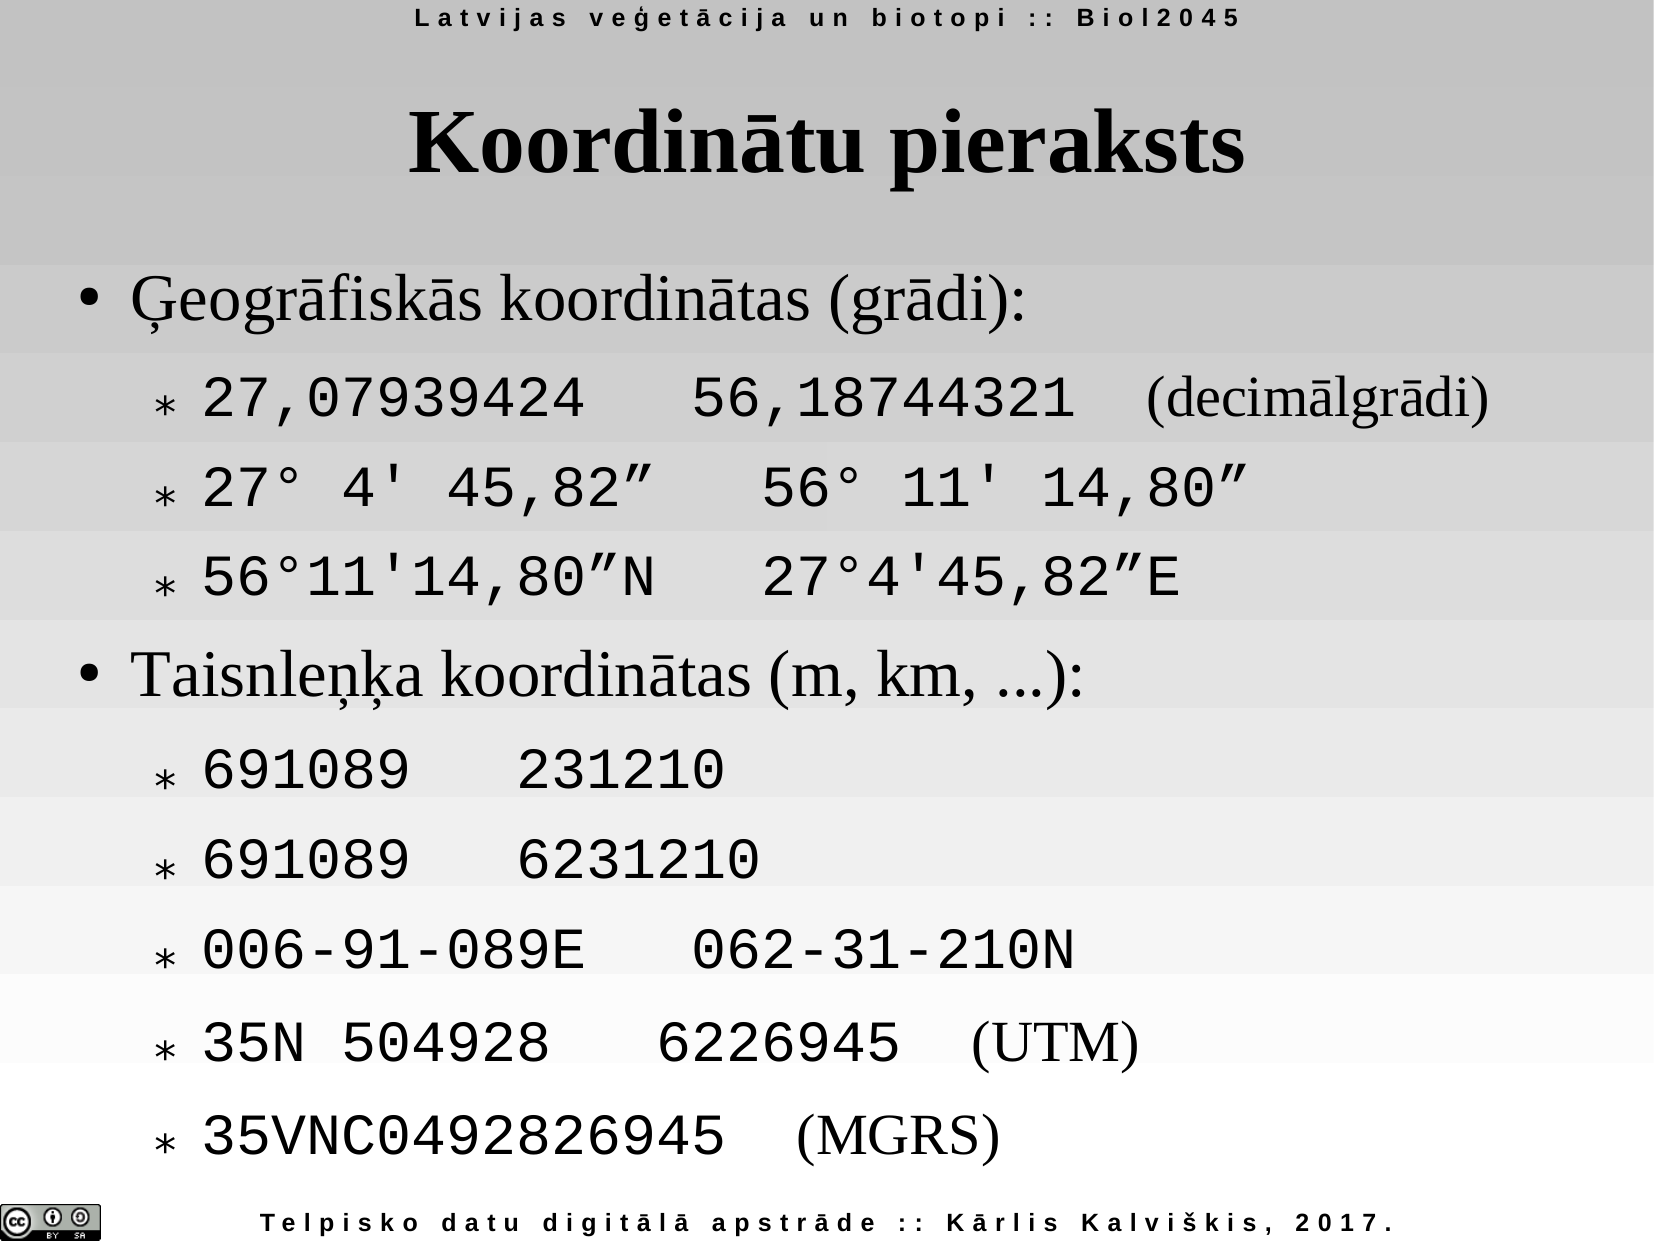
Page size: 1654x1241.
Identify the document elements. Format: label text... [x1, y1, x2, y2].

list Ģeogrāfiskās koordinātas (grādi): 27,07939424 56,18744321 (decimālgrādi) 27° 4' 45,82” 56° 11' 14,80” 56°11'14,80”N 27°4'45,82”E Taisnleņķa koordinātas (m, km, ...): 691089 231210 691089 6231210 006-91-089E 062-31-210N 35N 504928 6226945 (UTM) 35VNC0492826945 (MGRS) [59, 261, 1596, 1175]
title Koordinātu pieraksts [59, 37, 1596, 246]
picture [0, 0, 1654, 1241]
